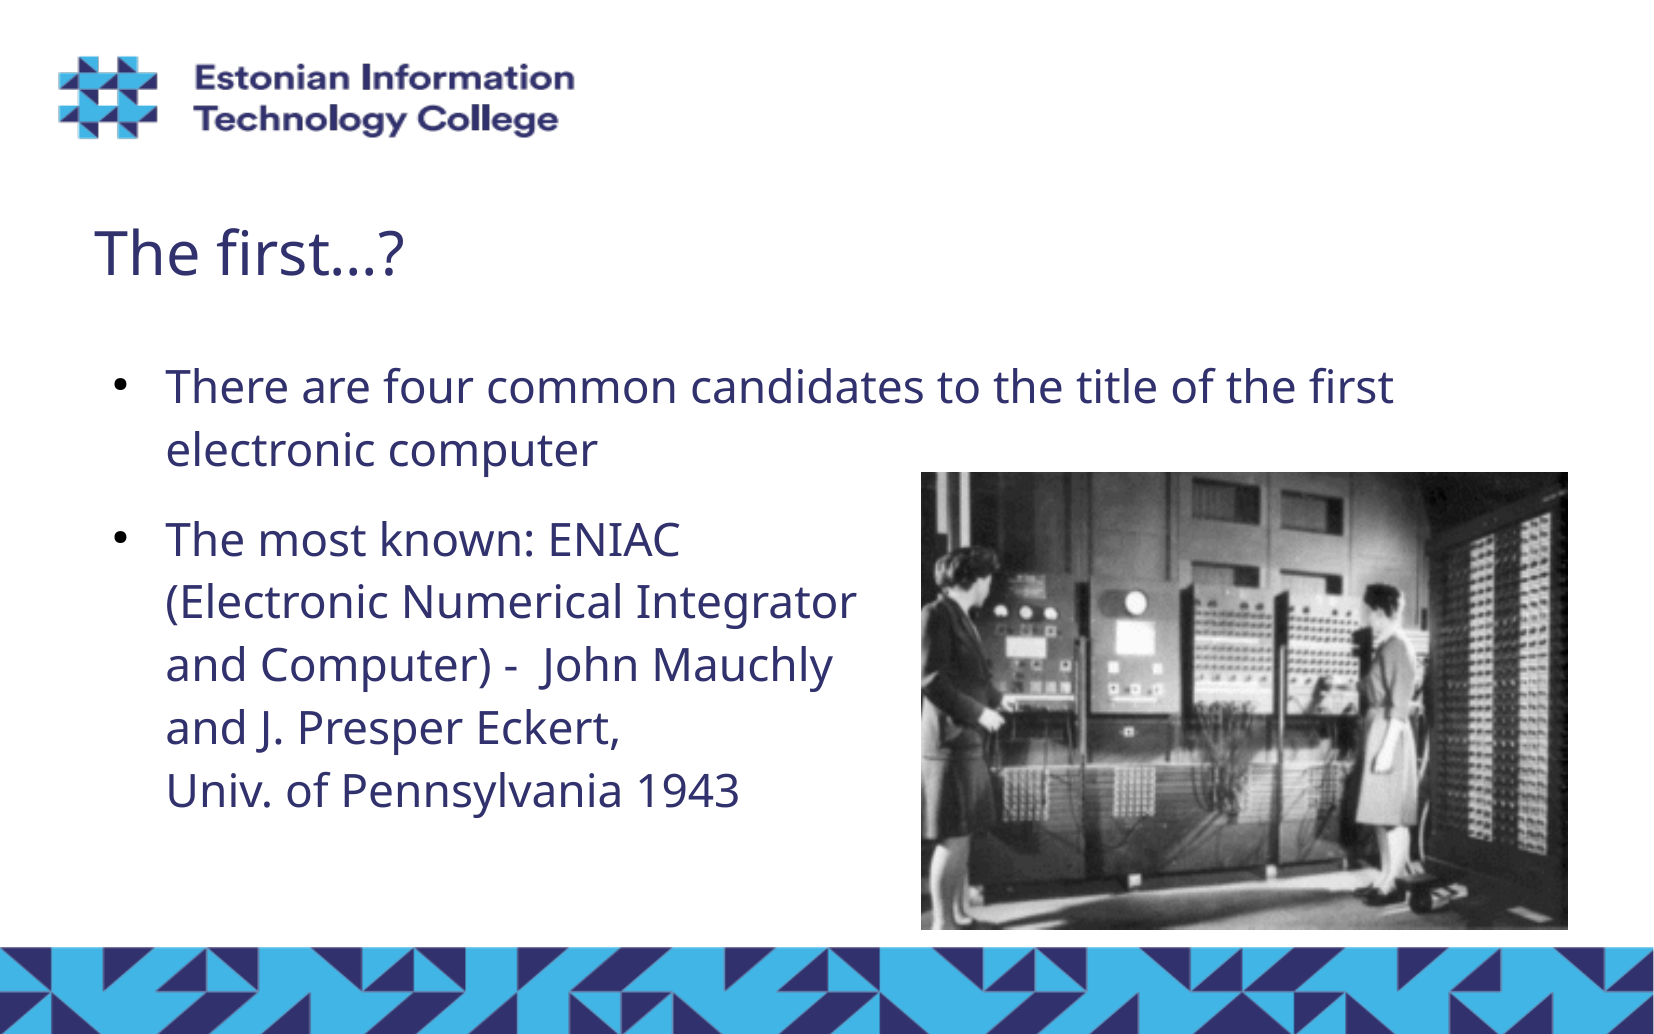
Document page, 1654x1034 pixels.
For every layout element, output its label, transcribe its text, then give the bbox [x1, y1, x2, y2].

picture [921, 472, 1568, 930]
list There are four common candidates to the title of the first electronic computer The most known: ENIAC (Electronic Numerical Integrator and Computer) - John Mauchly and J. Presper Eckert, Univ. of Pennsylvania 1943 [94, 354, 1607, 922]
title The first…? [94, 165, 1231, 338]
